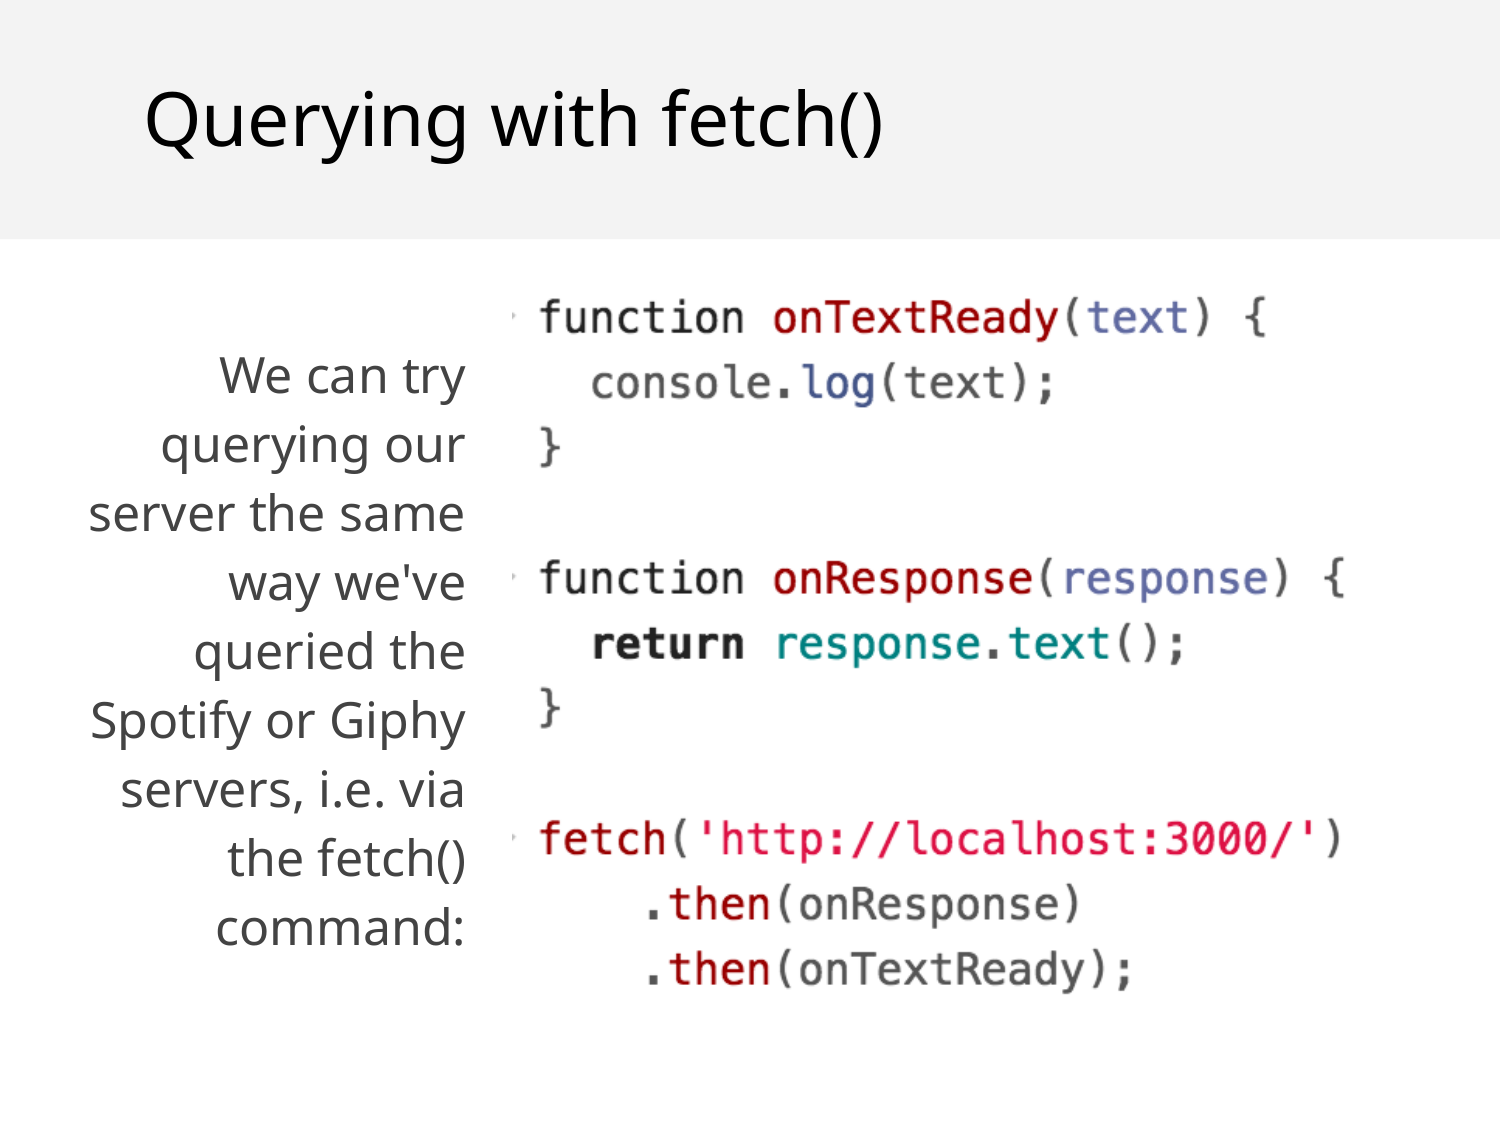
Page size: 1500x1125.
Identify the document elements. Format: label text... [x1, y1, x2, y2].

list We can try querying our server the same way we've queried the Spotify or Giphy servers, i.e. via the fetch() command: [37, 271, 482, 1019]
picture [512, 271, 1390, 1047]
title Querying with fetch() [128, 56, 1372, 183]
